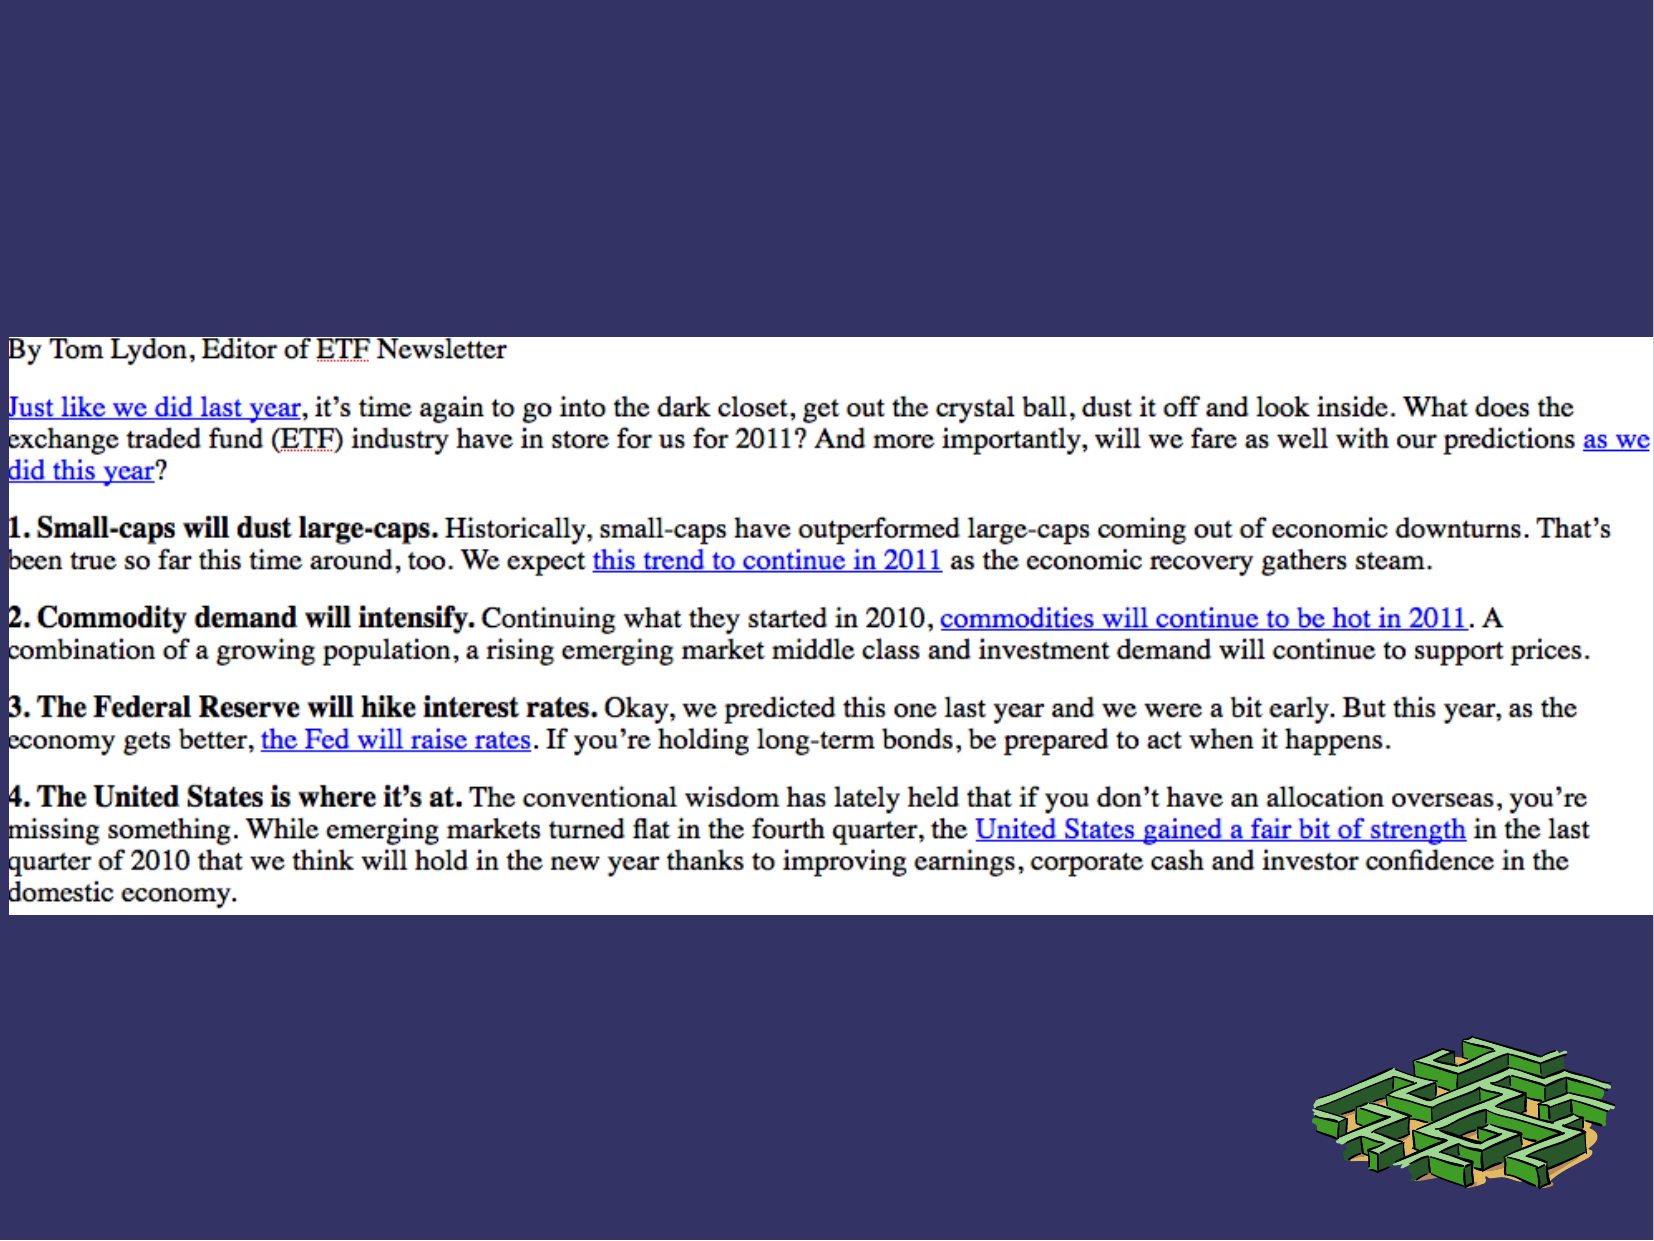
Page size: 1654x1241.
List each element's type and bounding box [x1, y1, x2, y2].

picture [9, 337, 1654, 915]
